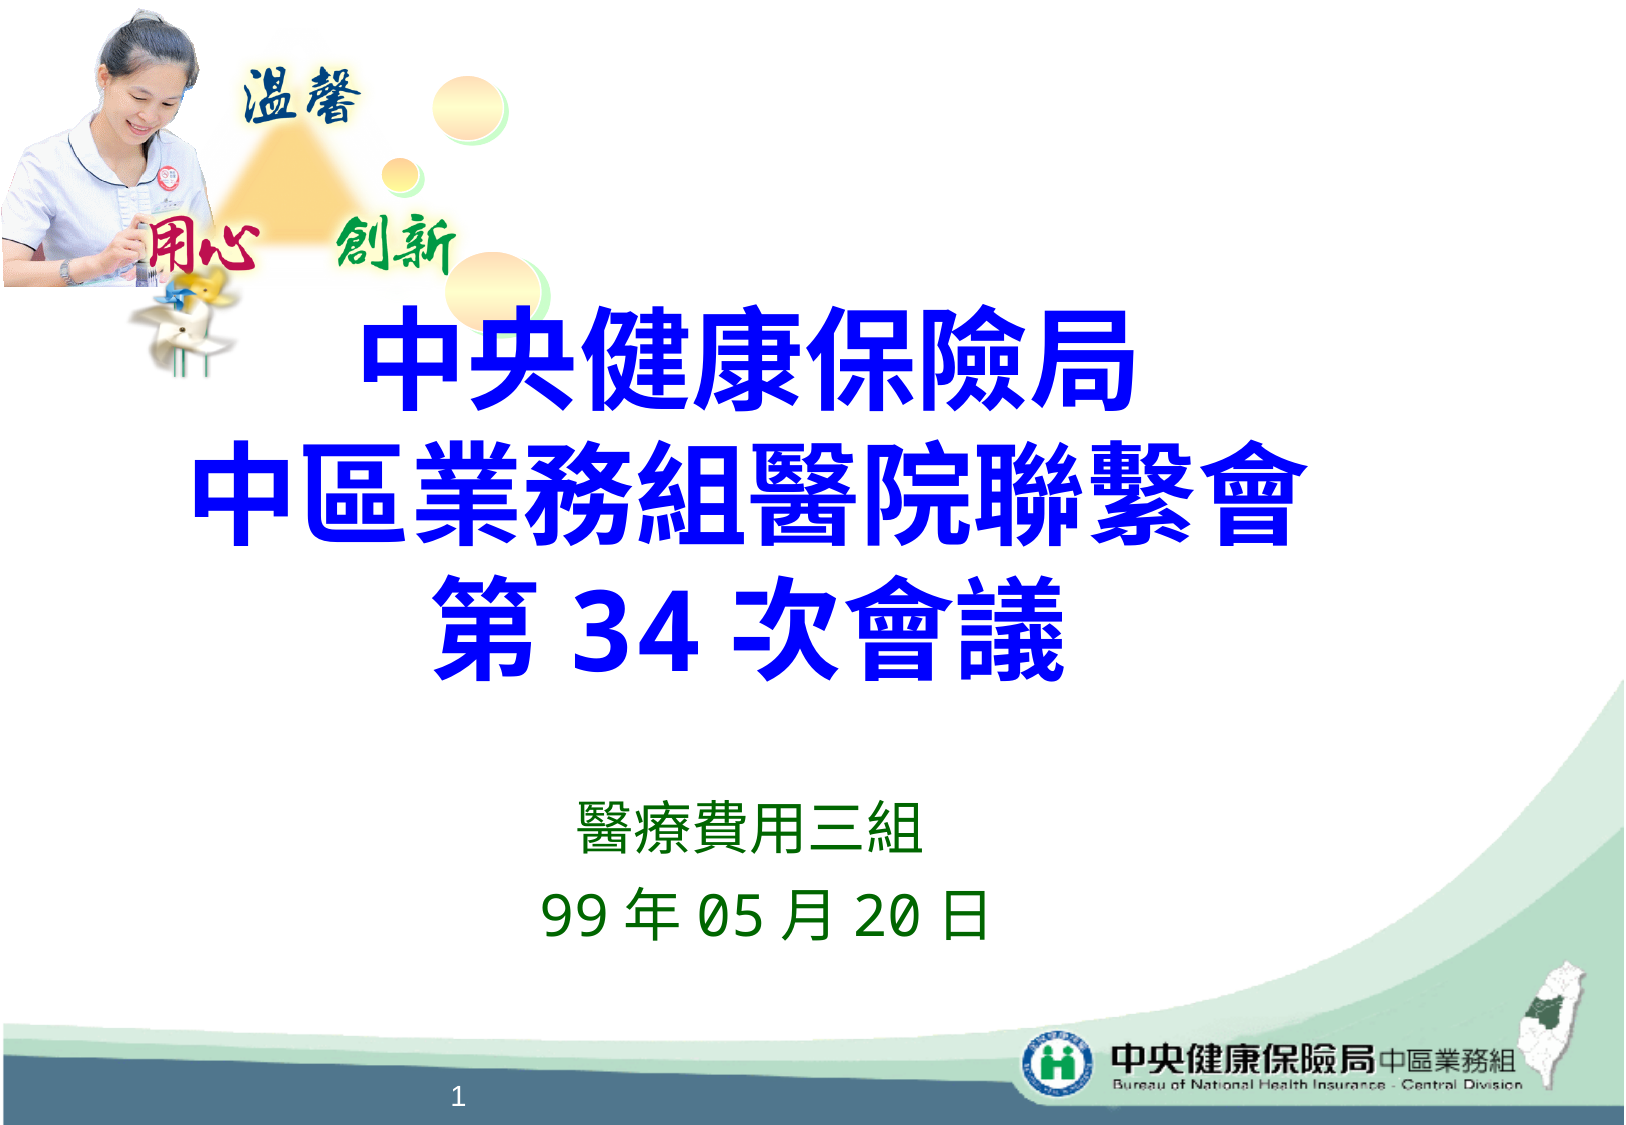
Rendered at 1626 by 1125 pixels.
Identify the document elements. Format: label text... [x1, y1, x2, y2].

text_box 中央健康保險局 中區業務組醫院聯繫會 第34次會議 [39, 281, 1458, 706]
text_box [435, 1065, 815, 1125]
text_box 醫療費用三組 99年05月20日 [542, 773, 957, 1060]
